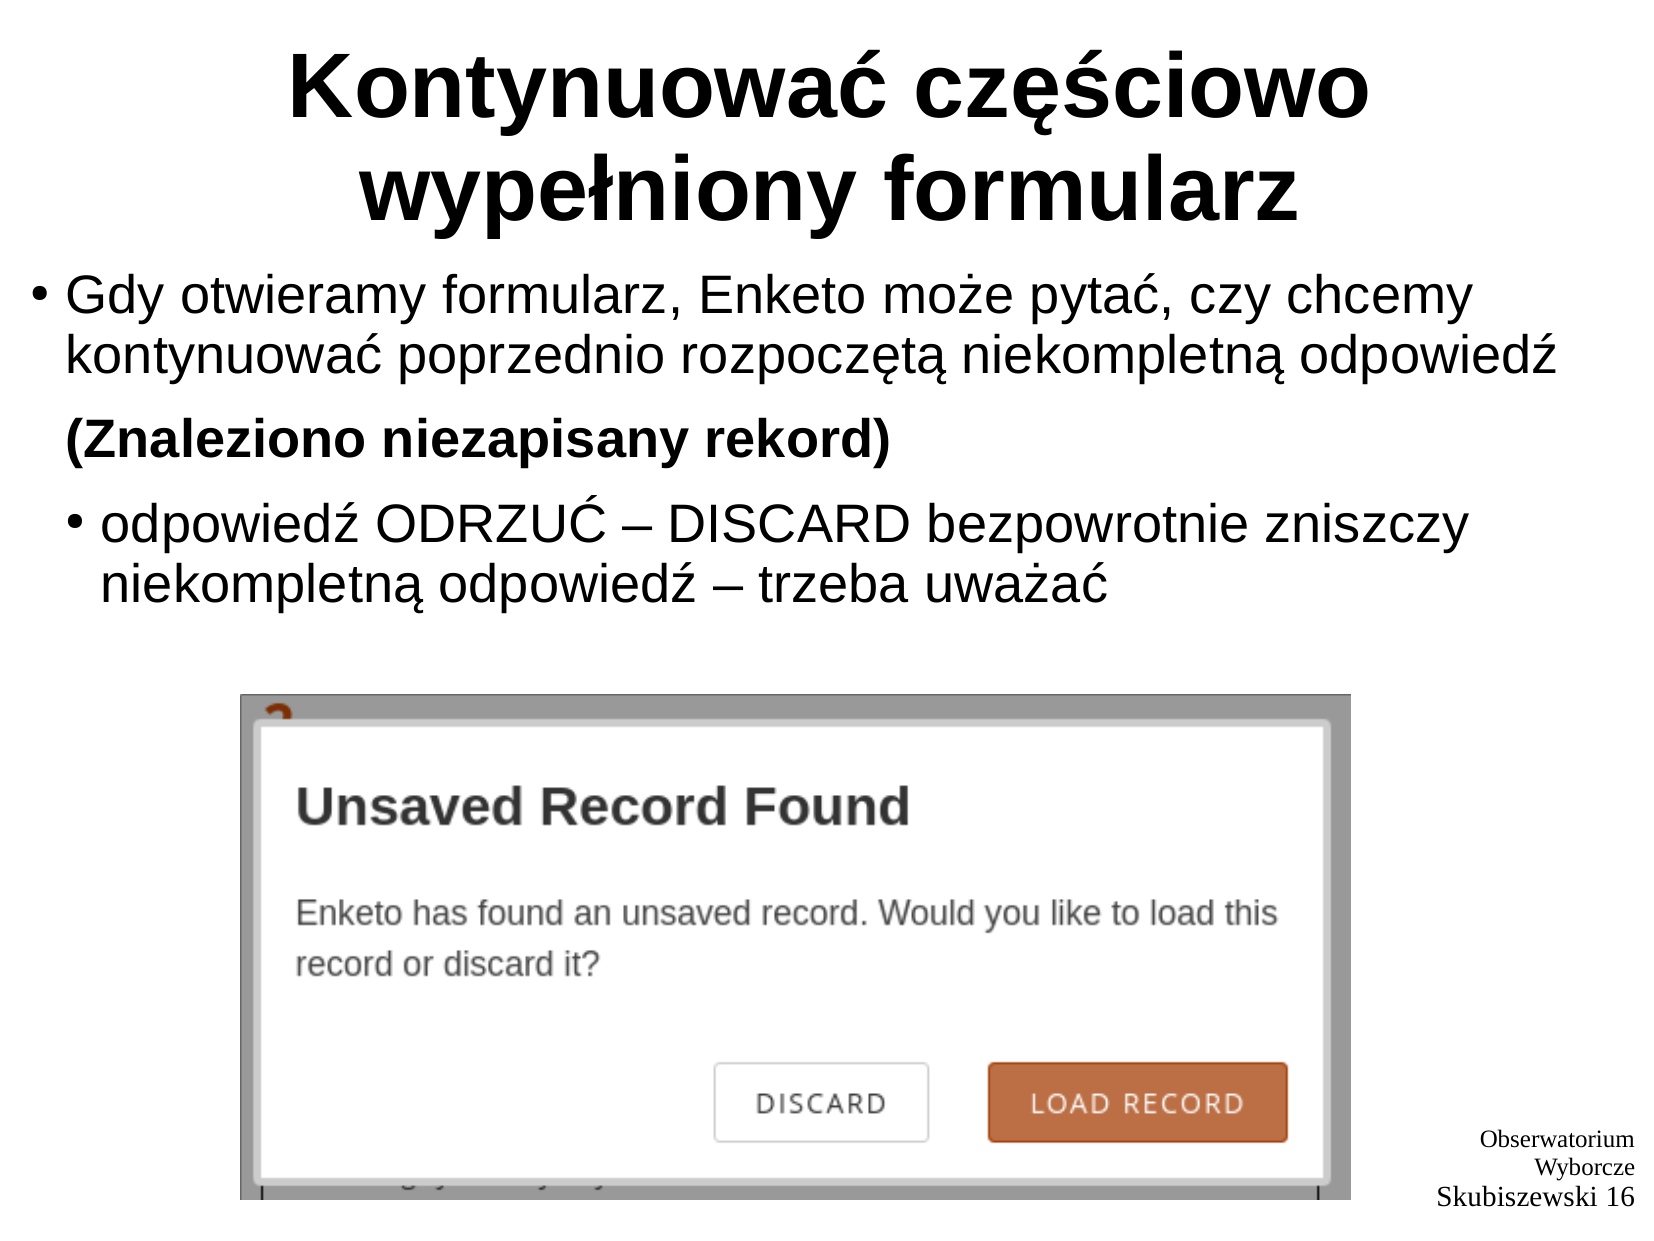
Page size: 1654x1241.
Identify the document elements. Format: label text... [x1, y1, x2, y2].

list Gdy otwieramy formularz, Enketo może pytać, czy chcemy kontynuować poprzednio rozpoczętą niekompletną odpowiedź (Znaleziono niezapisany rekord) odpowiedź ODRZUĆ – DISCARD bezpowrotnie zniszczy niekompletną odpowiedź – trzeba uważać [30, 180, 1583, 1156]
picture [240, 694, 1351, 1201]
title Kontynuować częściowo wypełniony formularz [86, 34, 1575, 180]
